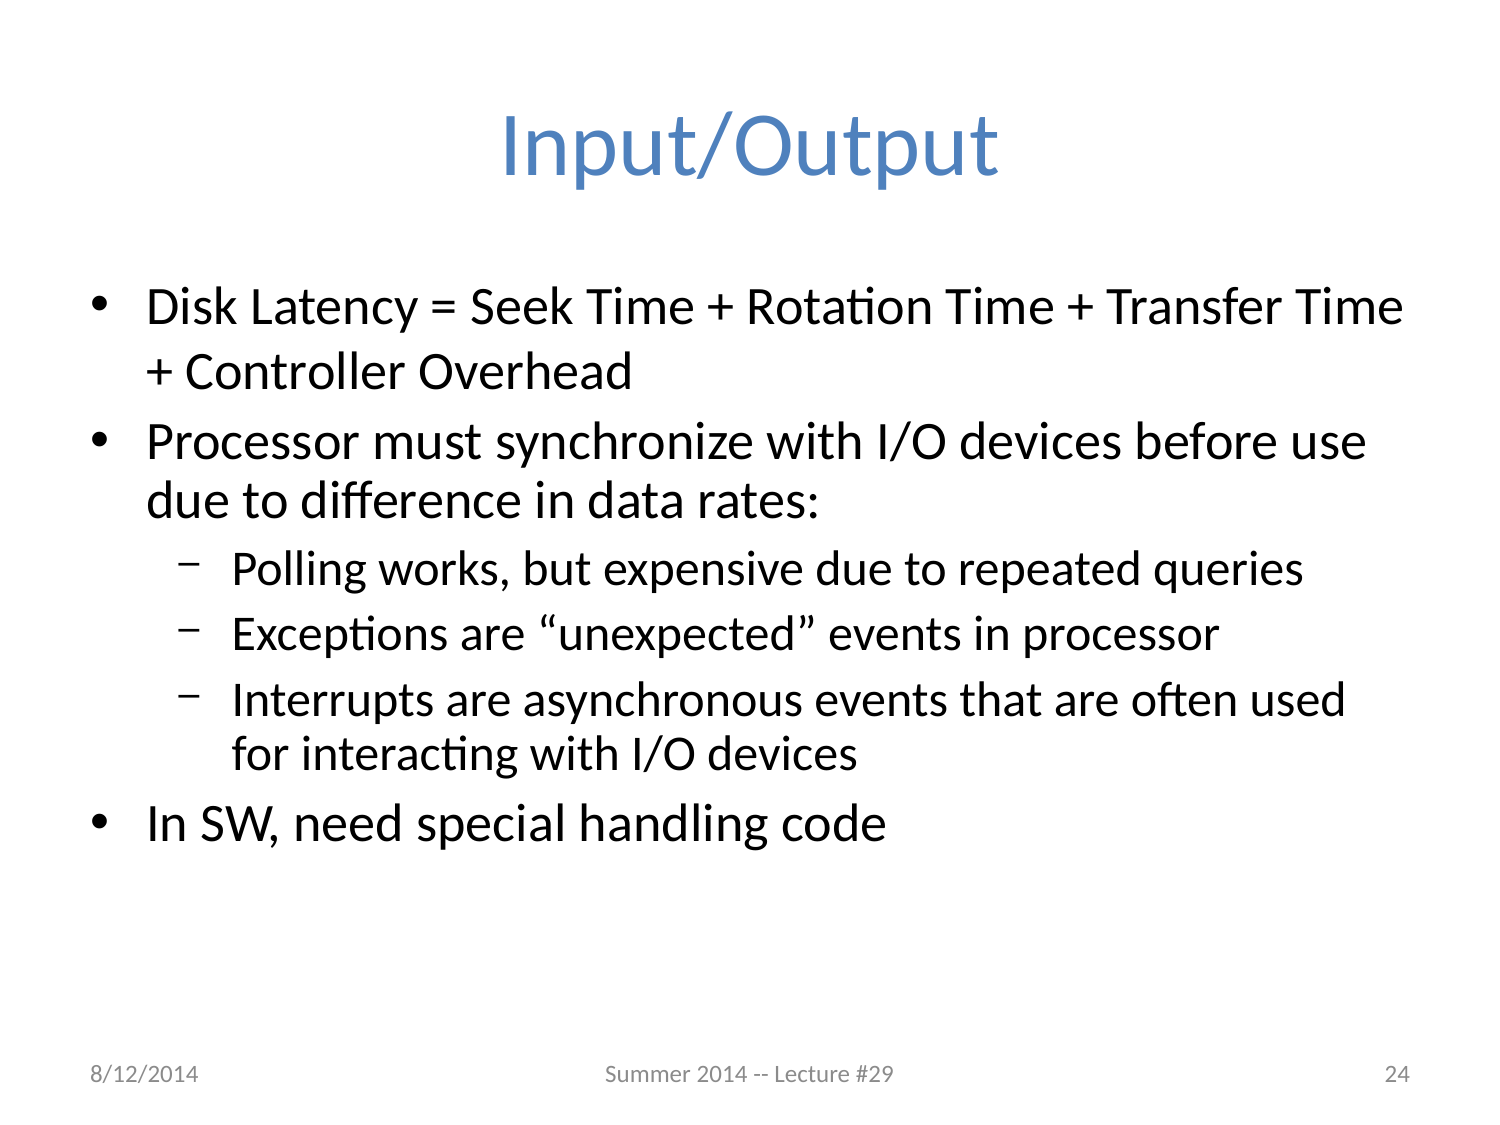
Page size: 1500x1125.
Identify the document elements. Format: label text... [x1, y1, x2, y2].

slide_number 8/12/2014 [75, 1042, 425, 1103]
slide_number <number> [1074, 1042, 1425, 1103]
title Input/Output [75, 45, 1425, 233]
list Disk Latency = Seek Time + Rotation Time + Transfer Time + Controller Overhead Processor must synchronize with I/O devices before use due to difference in data rates: Polling works, but expensive due to repeated queries Exceptions are “unexpected” events in processor Interrupts are asynchronous events that are often used for interacting with I/O devices In SW, need special handling code [75, 262, 1425, 1073]
footer Summer 2014 -- Lecture #29 [512, 1042, 988, 1103]
